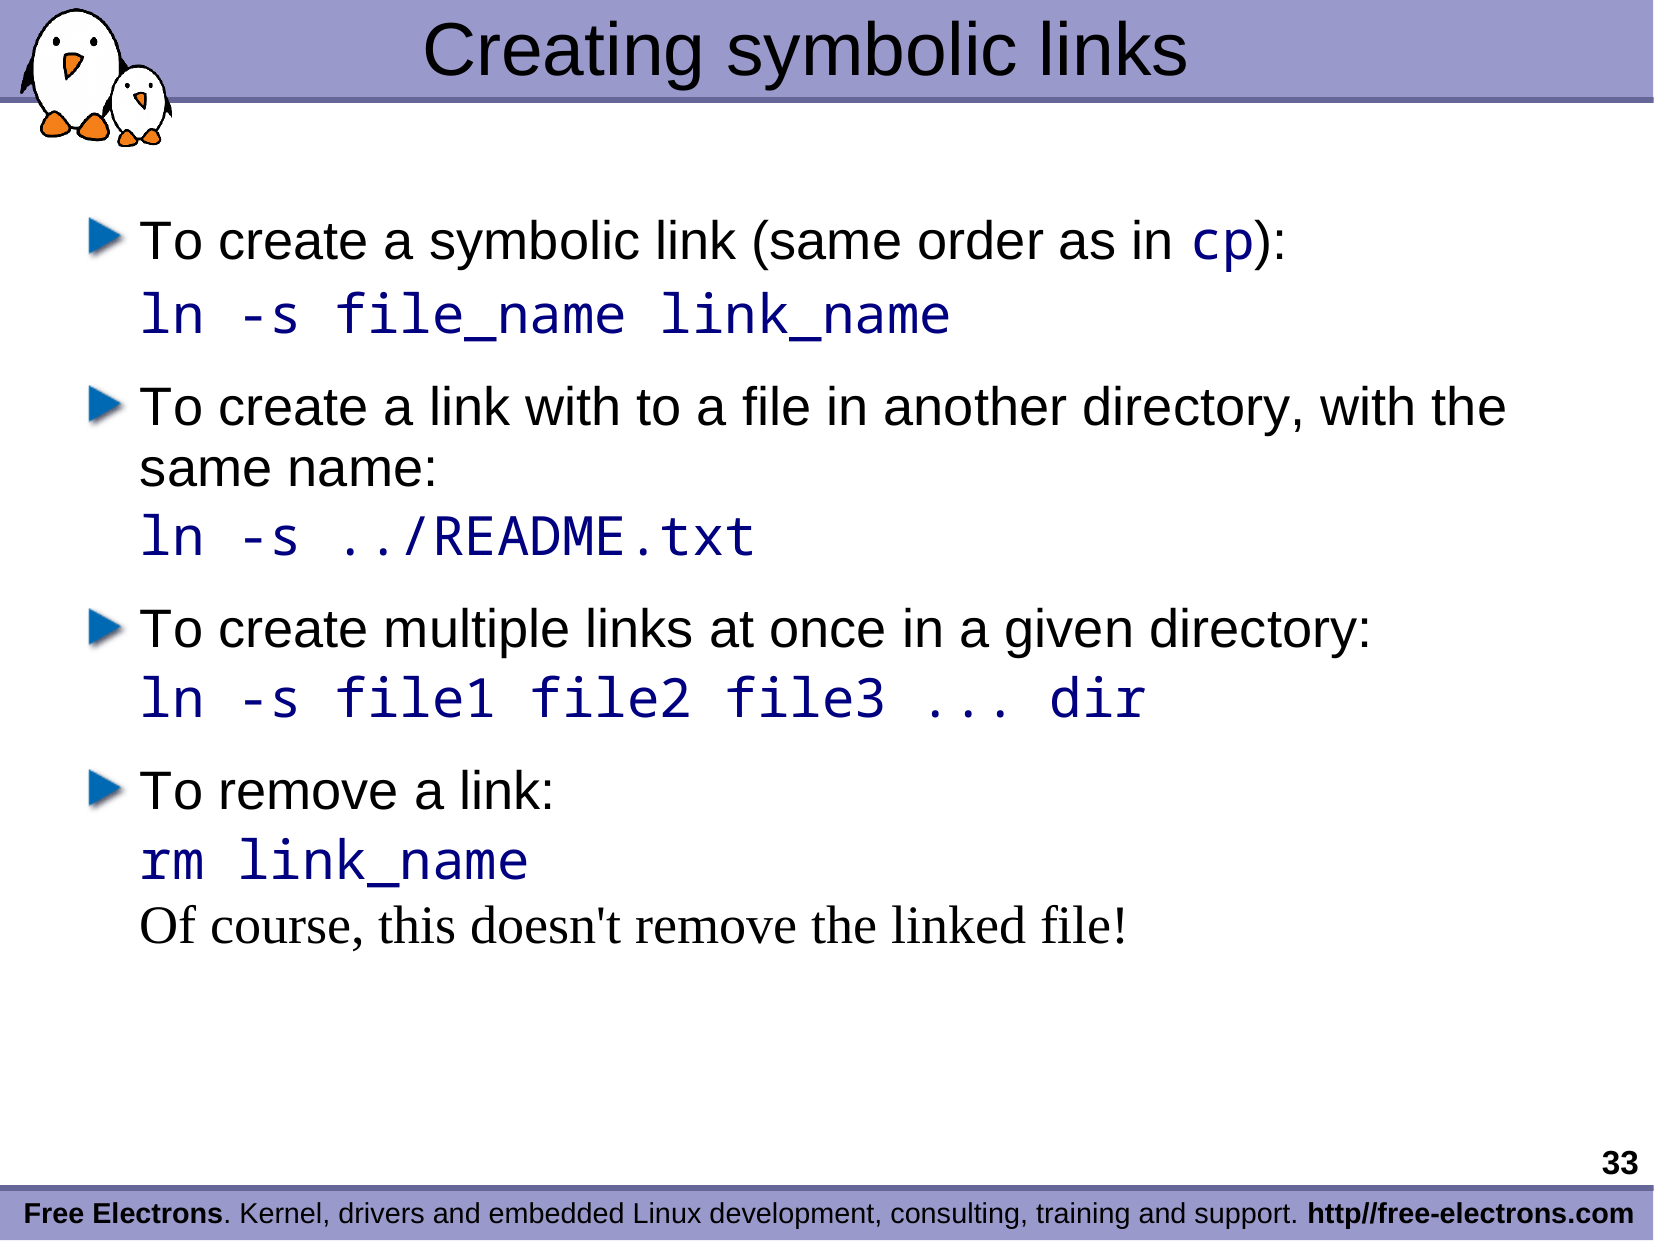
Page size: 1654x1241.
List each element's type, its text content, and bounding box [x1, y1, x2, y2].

picture [20, 8, 172, 147]
list To create a symbolic link (same order as in cp): ln -s file_name link_name To create a link with to a file in another directory, with the same name: ln -s ../README.txt To create multiple links at once in a given directory: ln -s file1 file2 file3 ... dir To remove a link: rm link_name Of course, this doesn't remove the linked file! [68, 201, 1592, 1118]
title Creating symbolic links [60, 0, 1551, 100]
